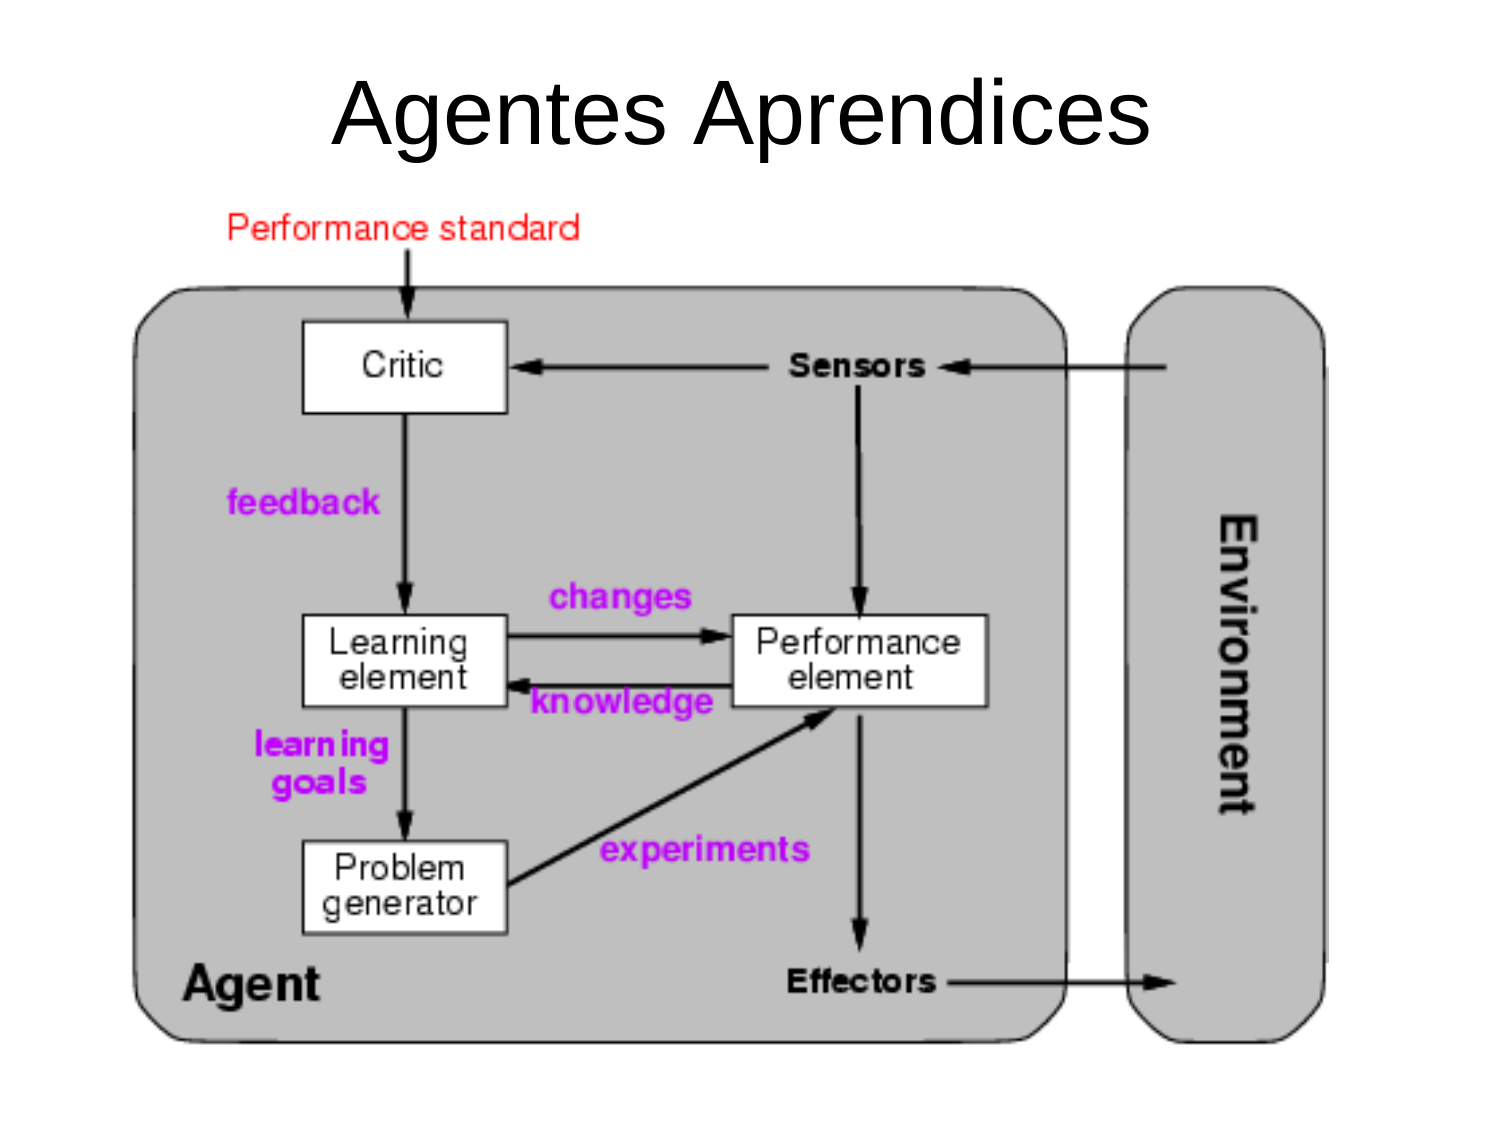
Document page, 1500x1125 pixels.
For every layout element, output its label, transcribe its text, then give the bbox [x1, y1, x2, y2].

picture [128, 206, 1329, 1050]
title Agentes Aprendices [67, 19, 1418, 207]
